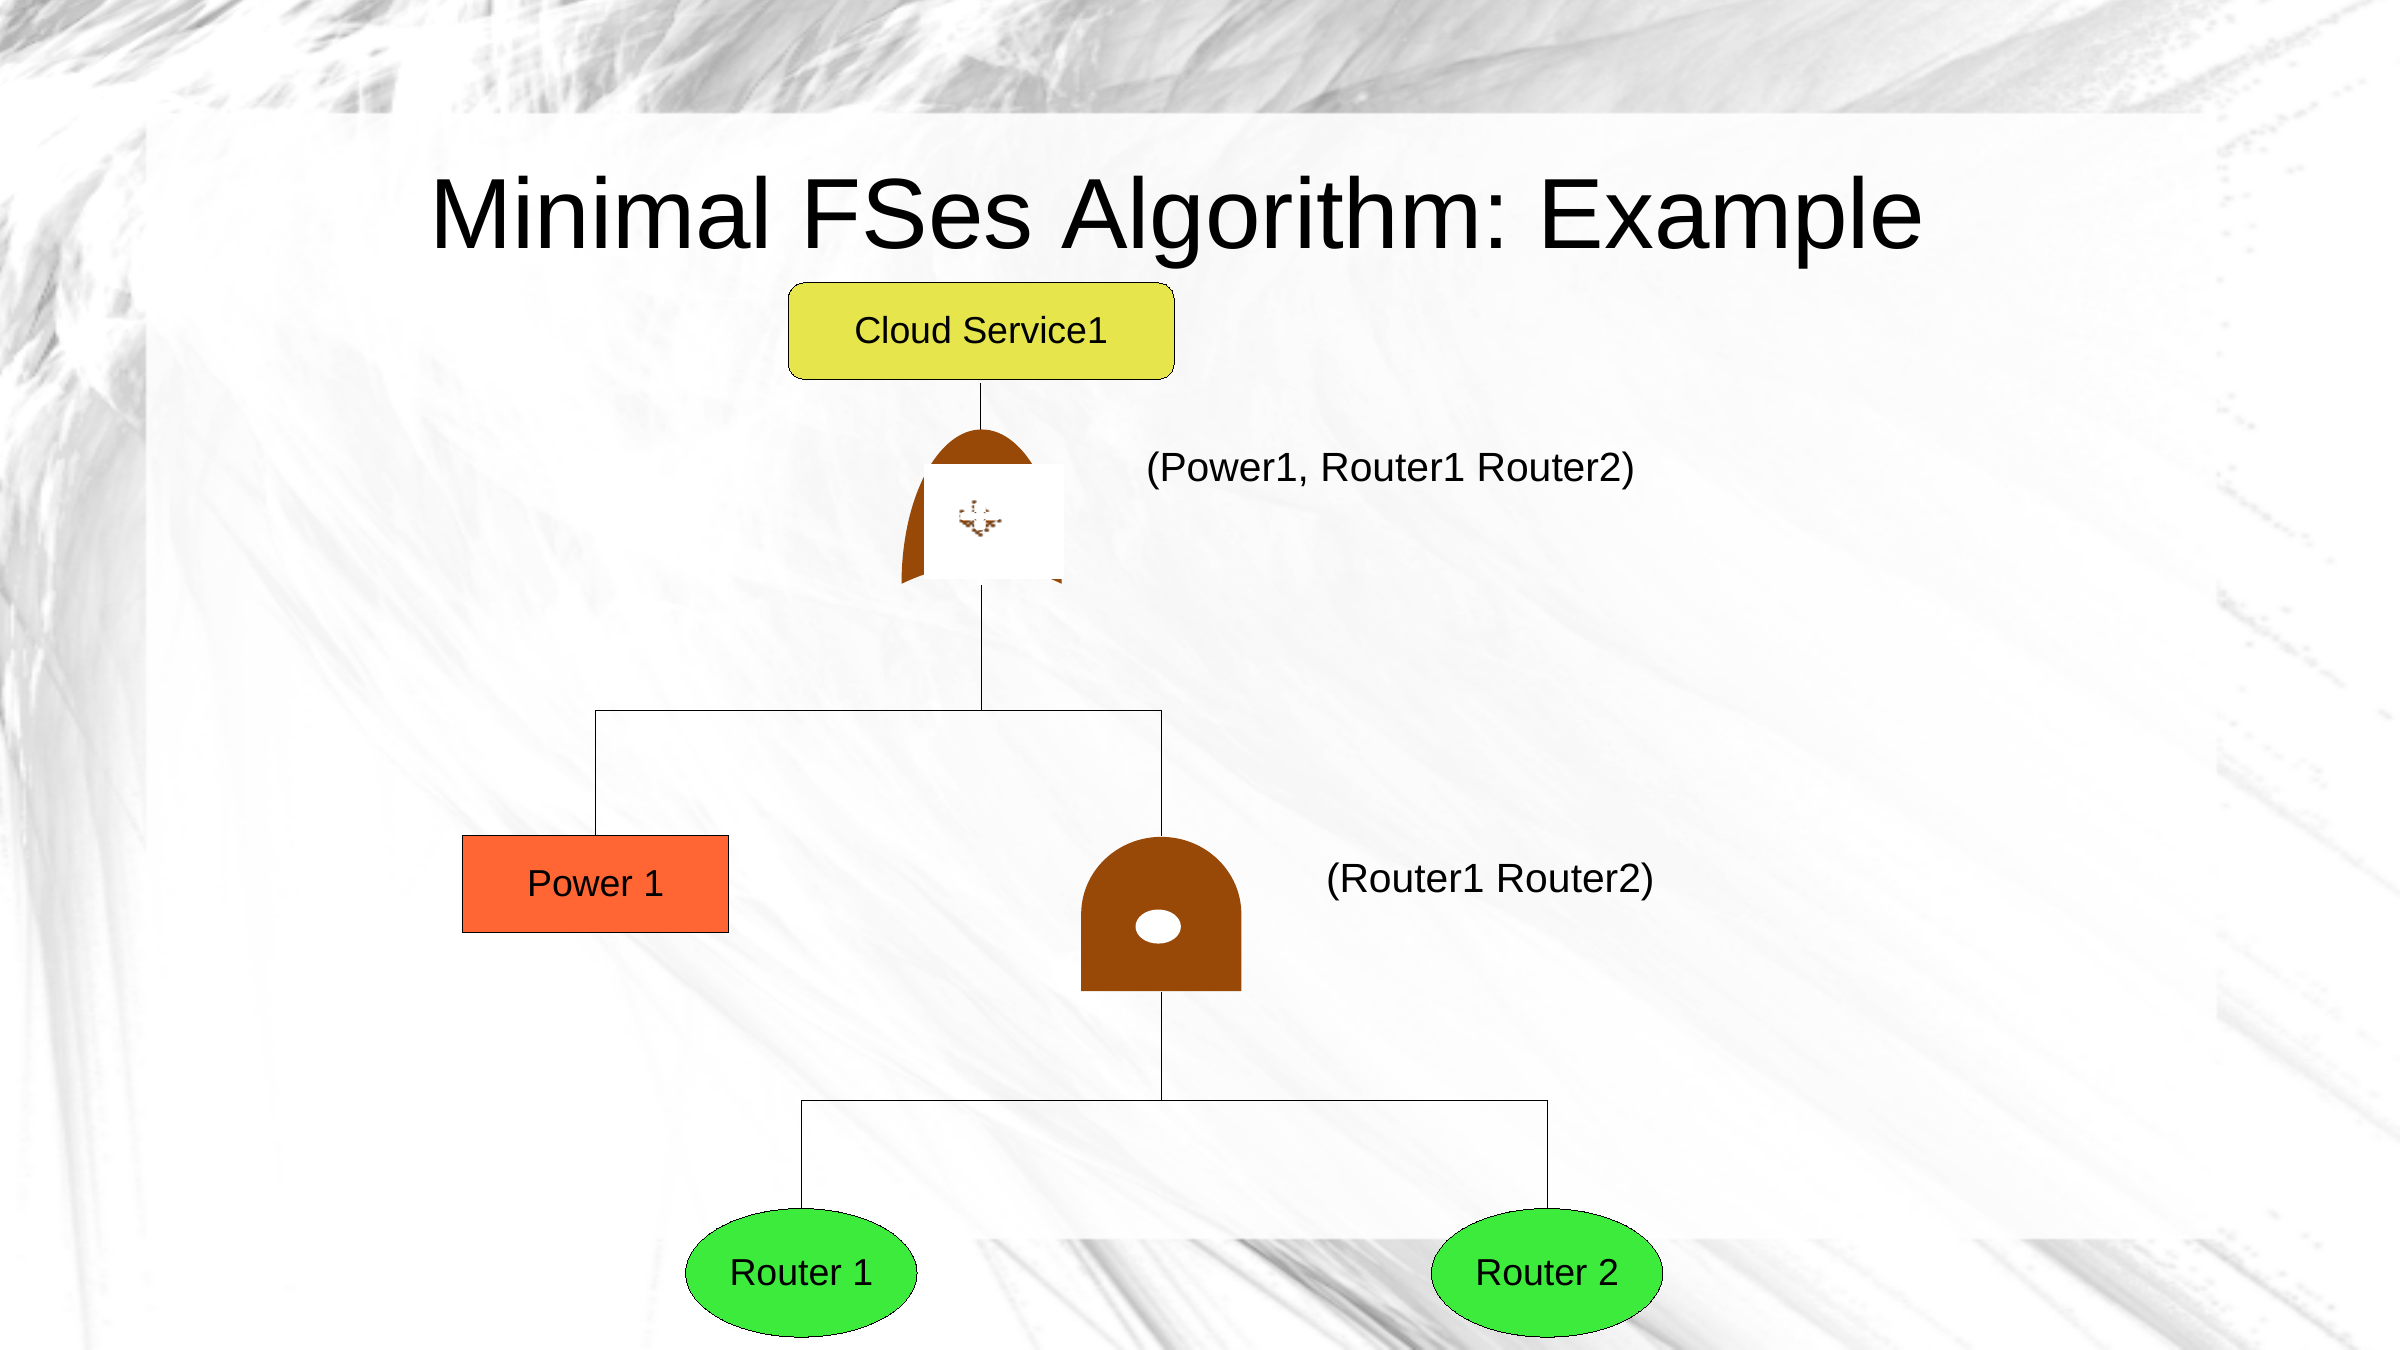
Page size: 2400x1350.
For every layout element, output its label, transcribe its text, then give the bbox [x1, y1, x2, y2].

text_box Cloud Service1 [788, 282, 1175, 380]
picture [0, 0, 2400, 1350]
title Minimal FSes Algorithm: Example [171, 122, 2186, 305]
text_box Router 2 [1431, 1208, 1663, 1338]
text_box (Power1, Router1 Router2) [1131, 437, 1895, 528]
text_box (Router1 Router2) [1311, 848, 1929, 939]
text_box Power 1 [462, 835, 729, 933]
text_box Router 1 [685, 1208, 918, 1338]
